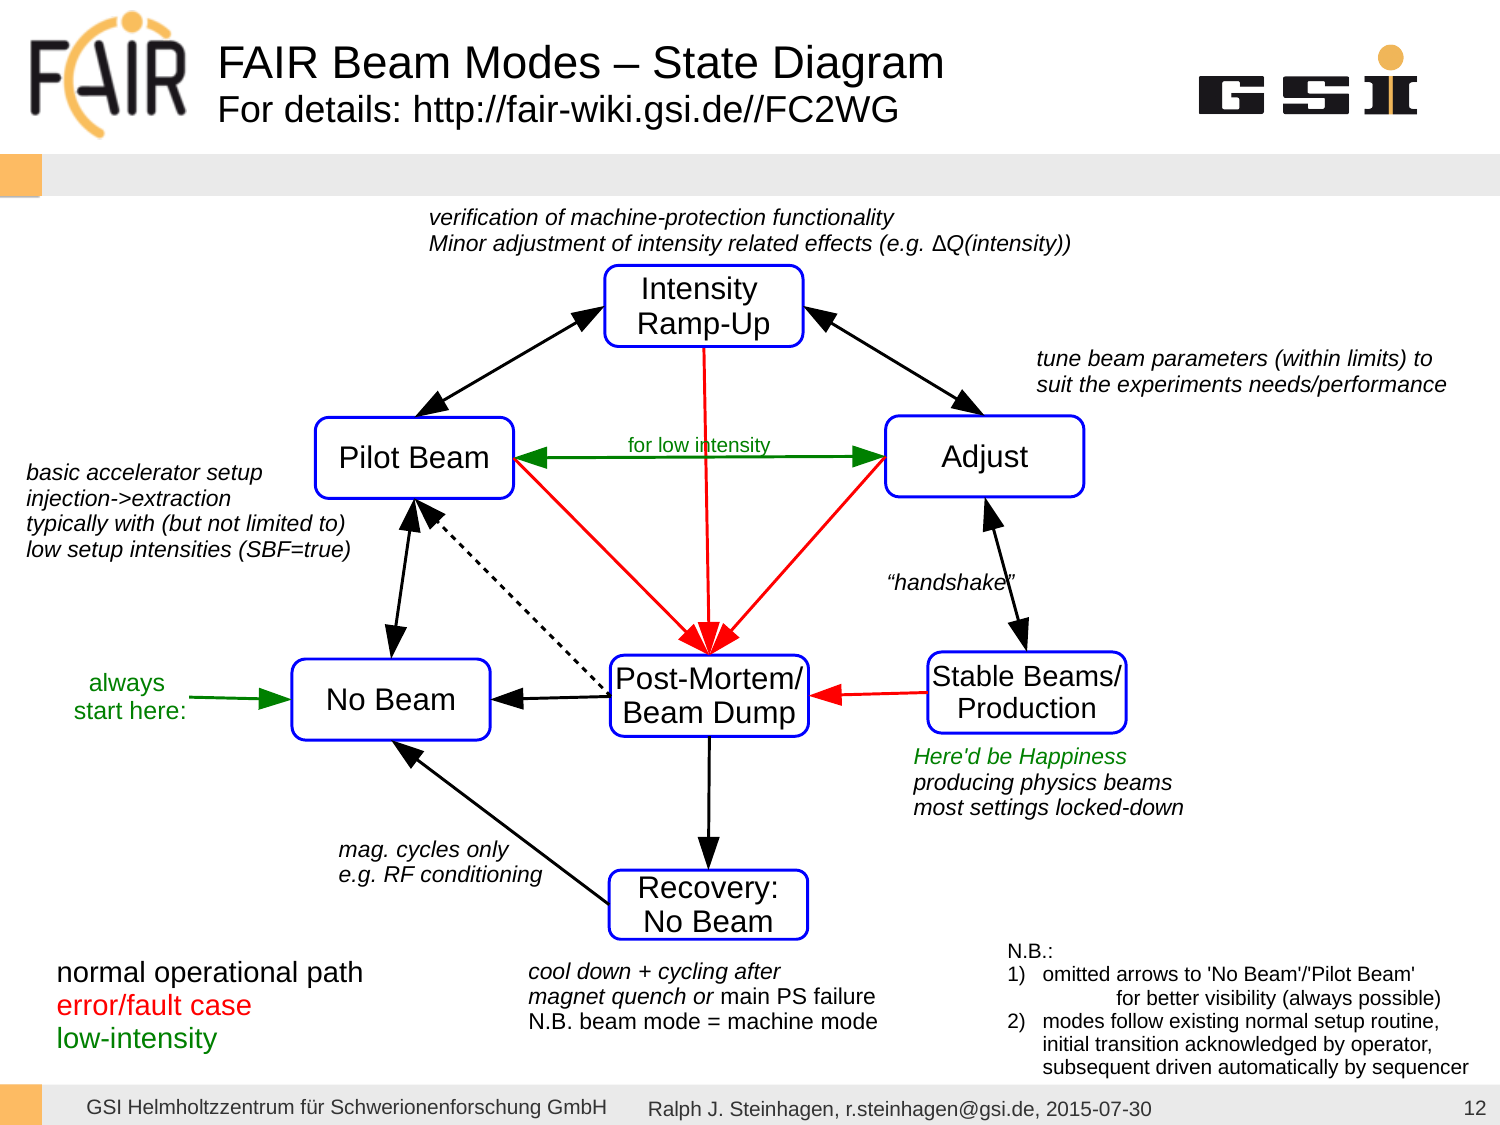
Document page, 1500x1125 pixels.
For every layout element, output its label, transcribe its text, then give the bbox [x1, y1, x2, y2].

text_box N.B.: omitted arrows to 'No Beam'/'Pilot Beam' for better visibility (always possible) modes follow existing normal setup routine, initial transition acknowledged by operator, subsequent driven automatically by sequencer [992, 932, 1486, 1087]
text_box normal operational path error/fault case low-intensity [41, 948, 390, 1068]
text_box Intensity Ramp-Up [604, 265, 804, 347]
text_box basic accelerator setup injection->extraction typically with (but not limited to) low setup intensities (SBF=true) [11, 452, 367, 570]
text_box Stable Beams/ Production [927, 651, 1127, 734]
text_box always start here: [72, 656, 189, 738]
text_box tune beam parameters (within limits) to suit the experiments needs/performance [1021, 338, 1463, 405]
text_box Here'd be Happiness producing physics beams most settings locked-down [898, 736, 1200, 829]
text_box cool down + cycling after magnet quench or main PS failure N.B. beam mode = machine mode [513, 950, 894, 1043]
text_box No Beam [291, 658, 491, 741]
text_box “handshake” [871, 562, 1029, 603]
text_box verification of machine-protection functionality Minor adjustment of intensity related effects (e.g. ∆Q(intensity)) [414, 197, 1087, 264]
text_box Pilot Beam [315, 417, 514, 499]
text_box Post-Mortem/ Beam Dump [610, 655, 809, 737]
picture [30, 9, 187, 141]
title FAIR Beam Modes – State Diagram For details: http://fair-wiki.gsi.de//FC2WG [217, 20, 1109, 147]
text_box Recovery: No Beam [609, 870, 808, 940]
text_box mag. cycles only e.g. RF conditioning [324, 829, 558, 896]
text_box Adjust [885, 415, 1084, 497]
picture [1197, 42, 1419, 117]
